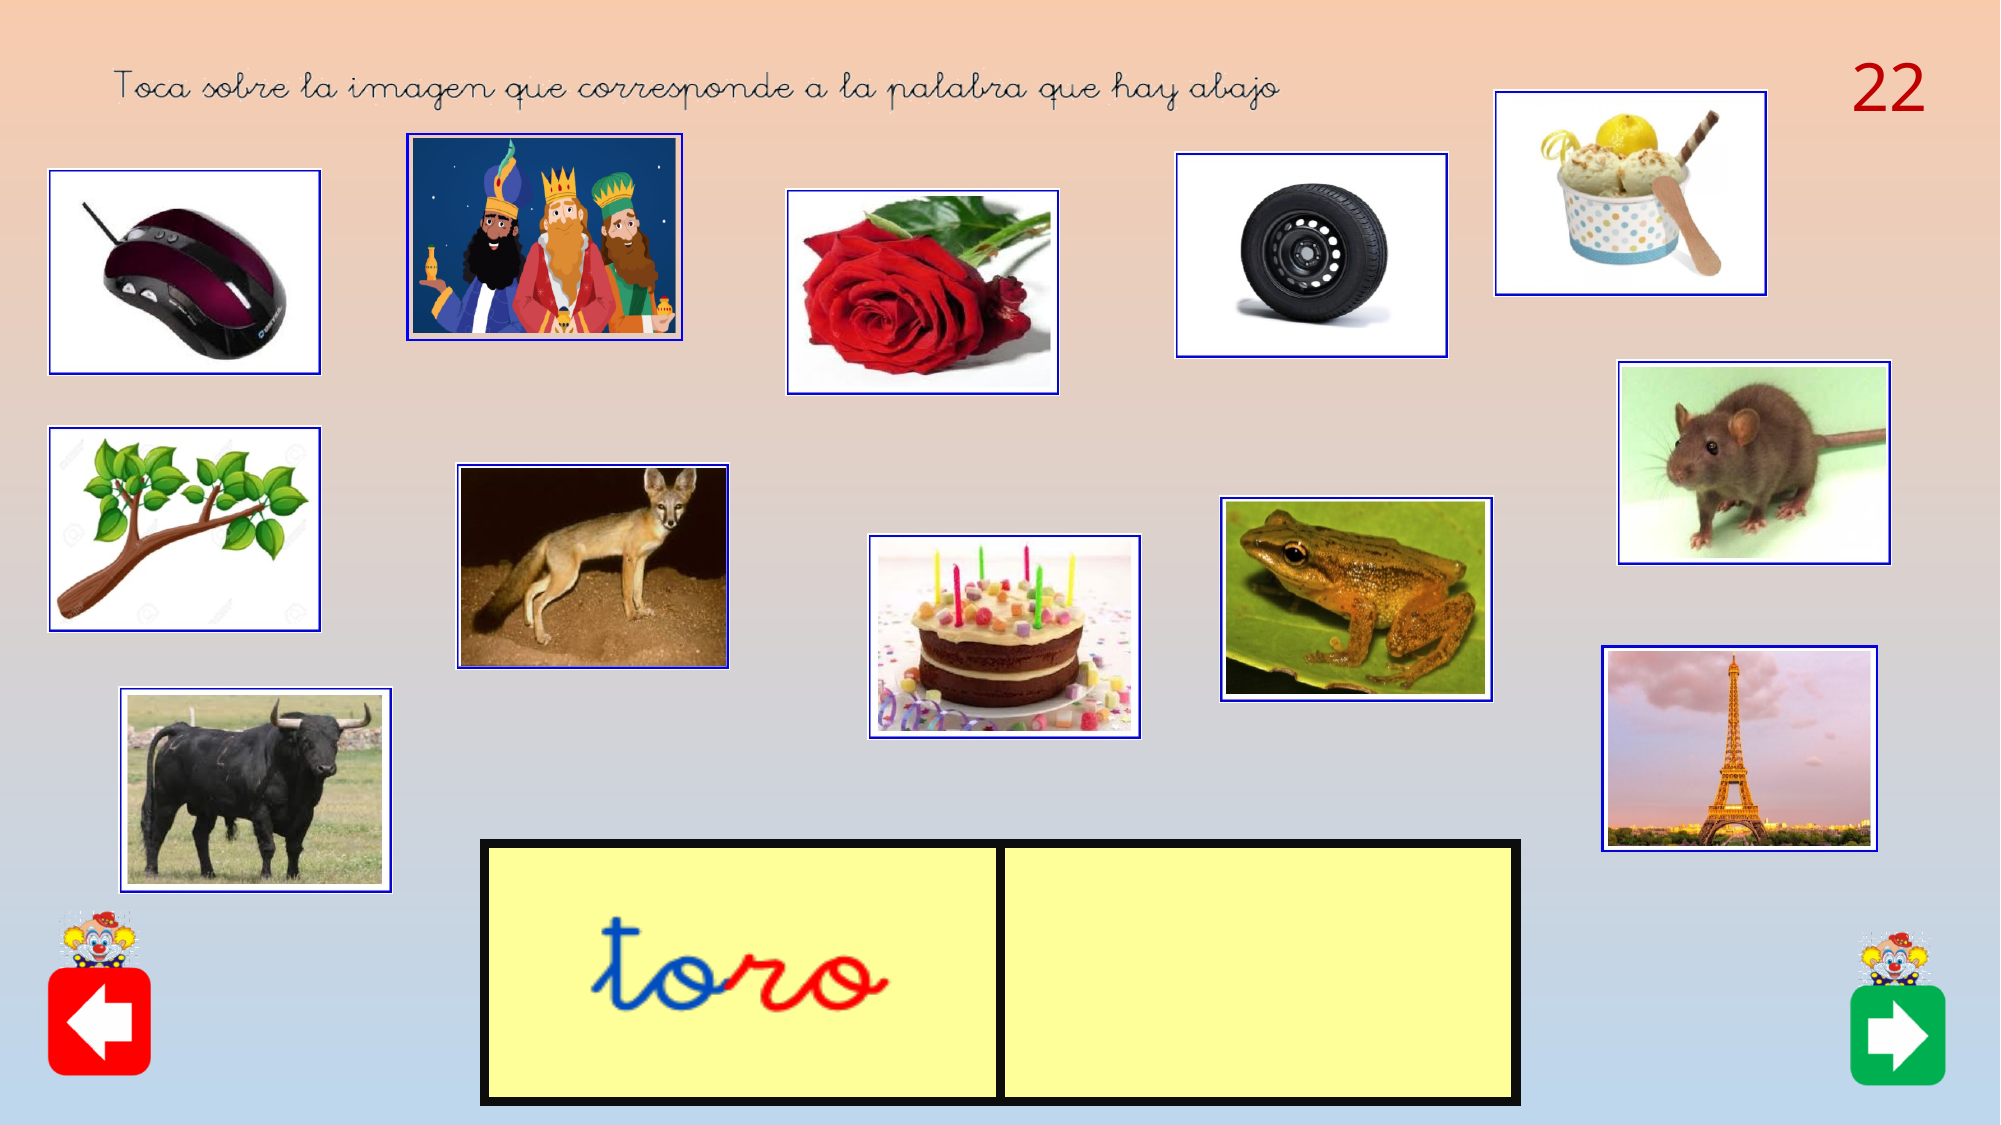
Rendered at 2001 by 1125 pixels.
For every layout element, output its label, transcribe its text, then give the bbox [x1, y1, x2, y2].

picture [867, 533, 1142, 740]
picture [1850, 931, 1946, 1086]
picture [518, 878, 963, 1070]
picture [47, 168, 322, 376]
picture [47, 910, 151, 1076]
text_box [484, 843, 1516, 1102]
picture [406, 133, 683, 341]
picture [1601, 645, 1878, 852]
picture [785, 188, 1060, 396]
picture [1174, 151, 1449, 359]
picture [118, 686, 393, 894]
text_box 22 [1820, 37, 1958, 133]
picture [455, 462, 730, 670]
picture [1219, 495, 1494, 703]
picture [1616, 359, 1892, 566]
picture [47, 425, 322, 633]
picture [106, 57, 1768, 297]
